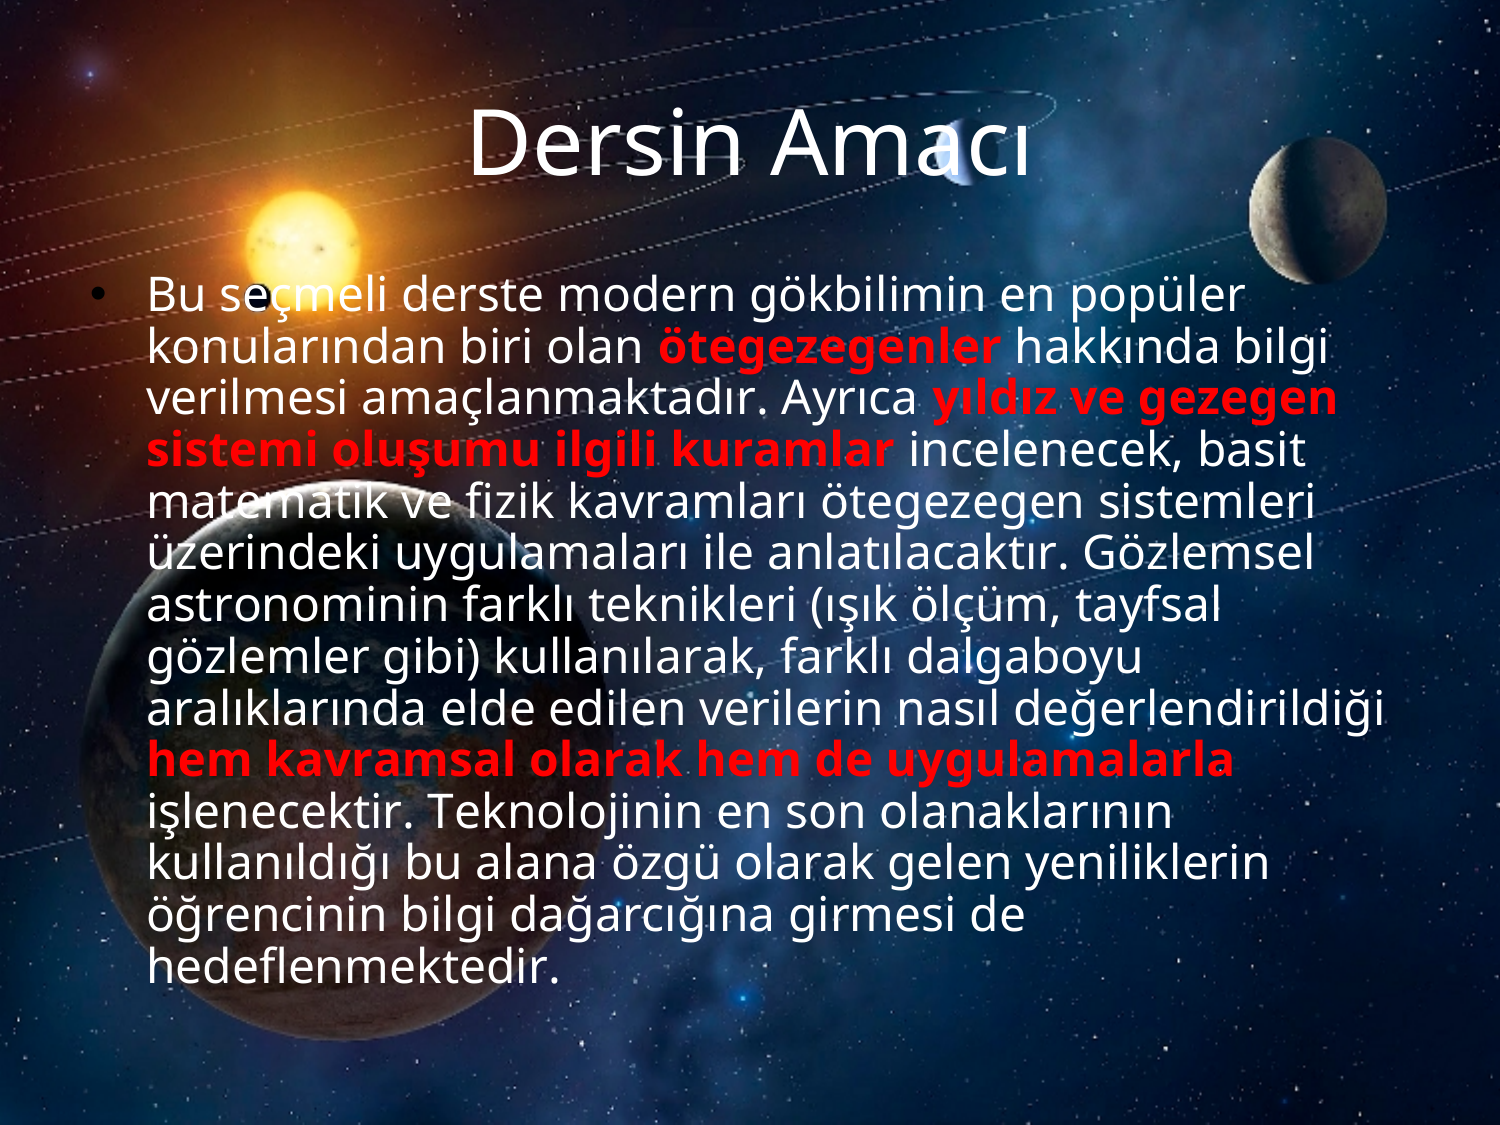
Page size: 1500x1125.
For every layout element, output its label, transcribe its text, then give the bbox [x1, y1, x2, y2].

list Bu seçmeli derste modern gökbilimin en popüler konularından biri olan ötegezegenler hakkında bilgi verilmesi amaçlanmaktadır. Ayrıca yıldız ve gezegen sistemi oluşumu ilgili kuramlar incelenecek, basit matematik ve fizik kavramları ötegezegen sistemleri üzerindeki uygulamaları ile anlatılacaktır. Gözlemsel astronominin farklı teknikleri (ışık ölçüm, tayfsal gözlemler gibi) kullanılarak, farklı dalgaboyu aralıklarında elde edilen verilerin nasıl değerlendirildiği hem kavramsal olarak hem de uygulamalarla işlenecektir. Teknolojinin en son olanaklarının kullanıldığı bu alana özgü olarak gelen yeniliklerin öğrencinin bilgi dağarcığına girmesi de hedeflenmektedir. [75, 262, 1426, 1005]
title Dersin Amacı [75, 45, 1426, 233]
picture [0, 0, 1500, 1125]
